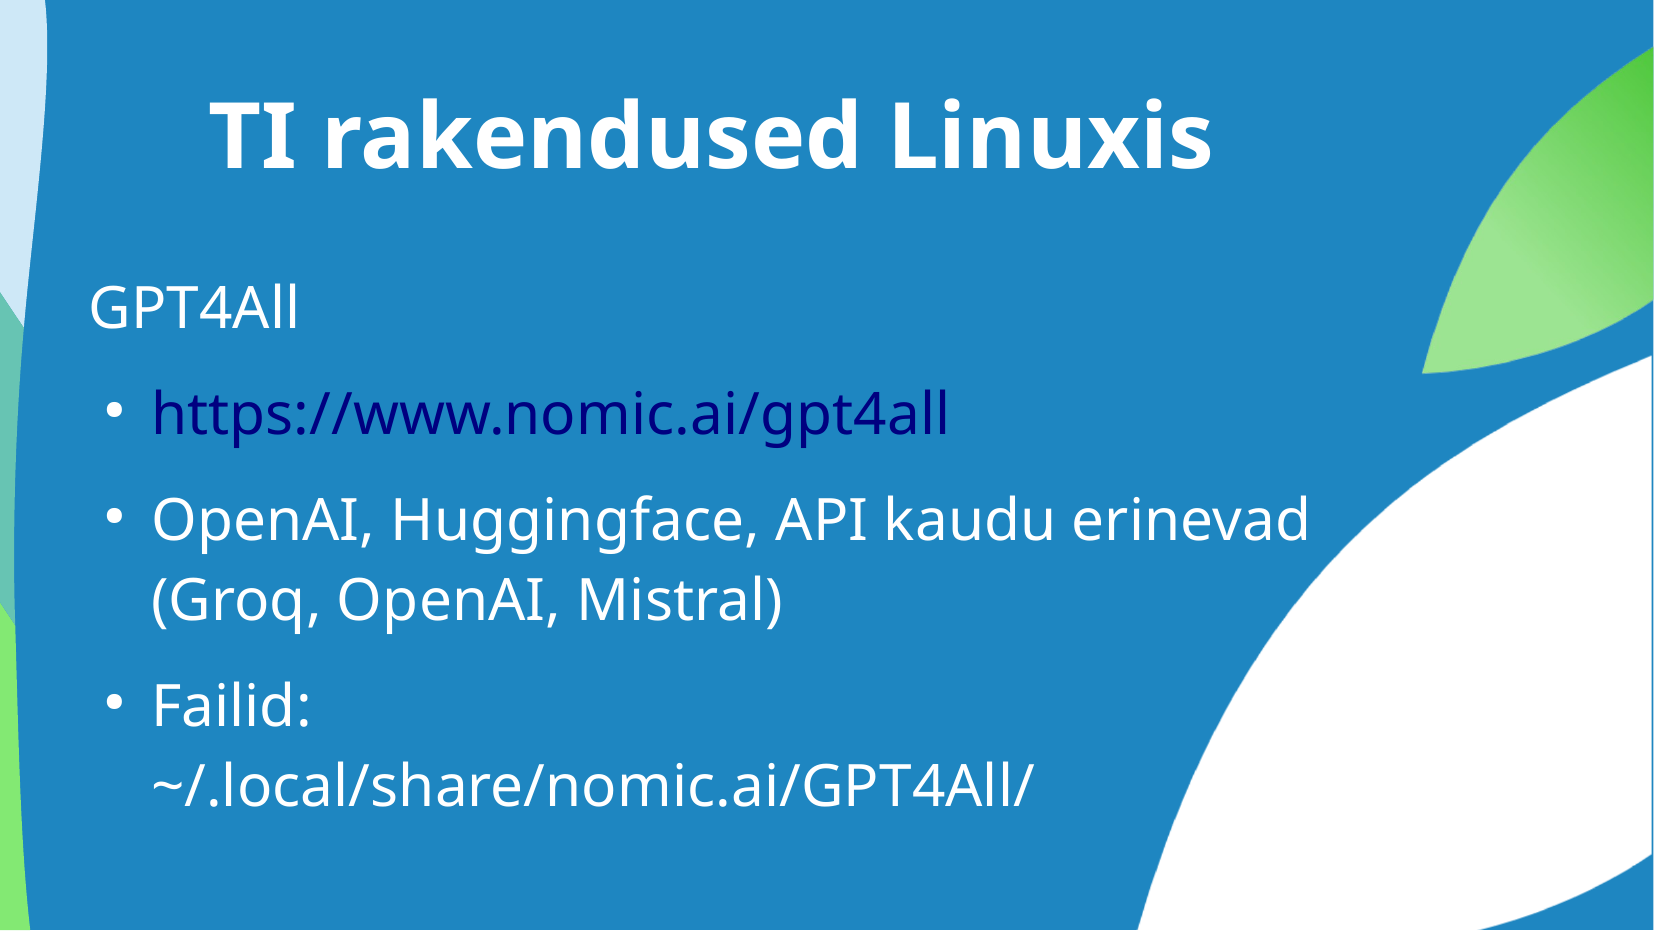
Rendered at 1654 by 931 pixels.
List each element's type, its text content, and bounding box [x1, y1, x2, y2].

list GPT4All https://www.nomic.ai/gpt4all OpenAI, Huggingface, API kaudu erinevad (Groq, OpenAI, Mistral) Failid: ~/.local/share/nomic.ai/GPT4All/ [88, 265, 1335, 827]
title TI rakendused Linuxis [88, 59, 1335, 207]
picture [1138, 47, 1654, 931]
